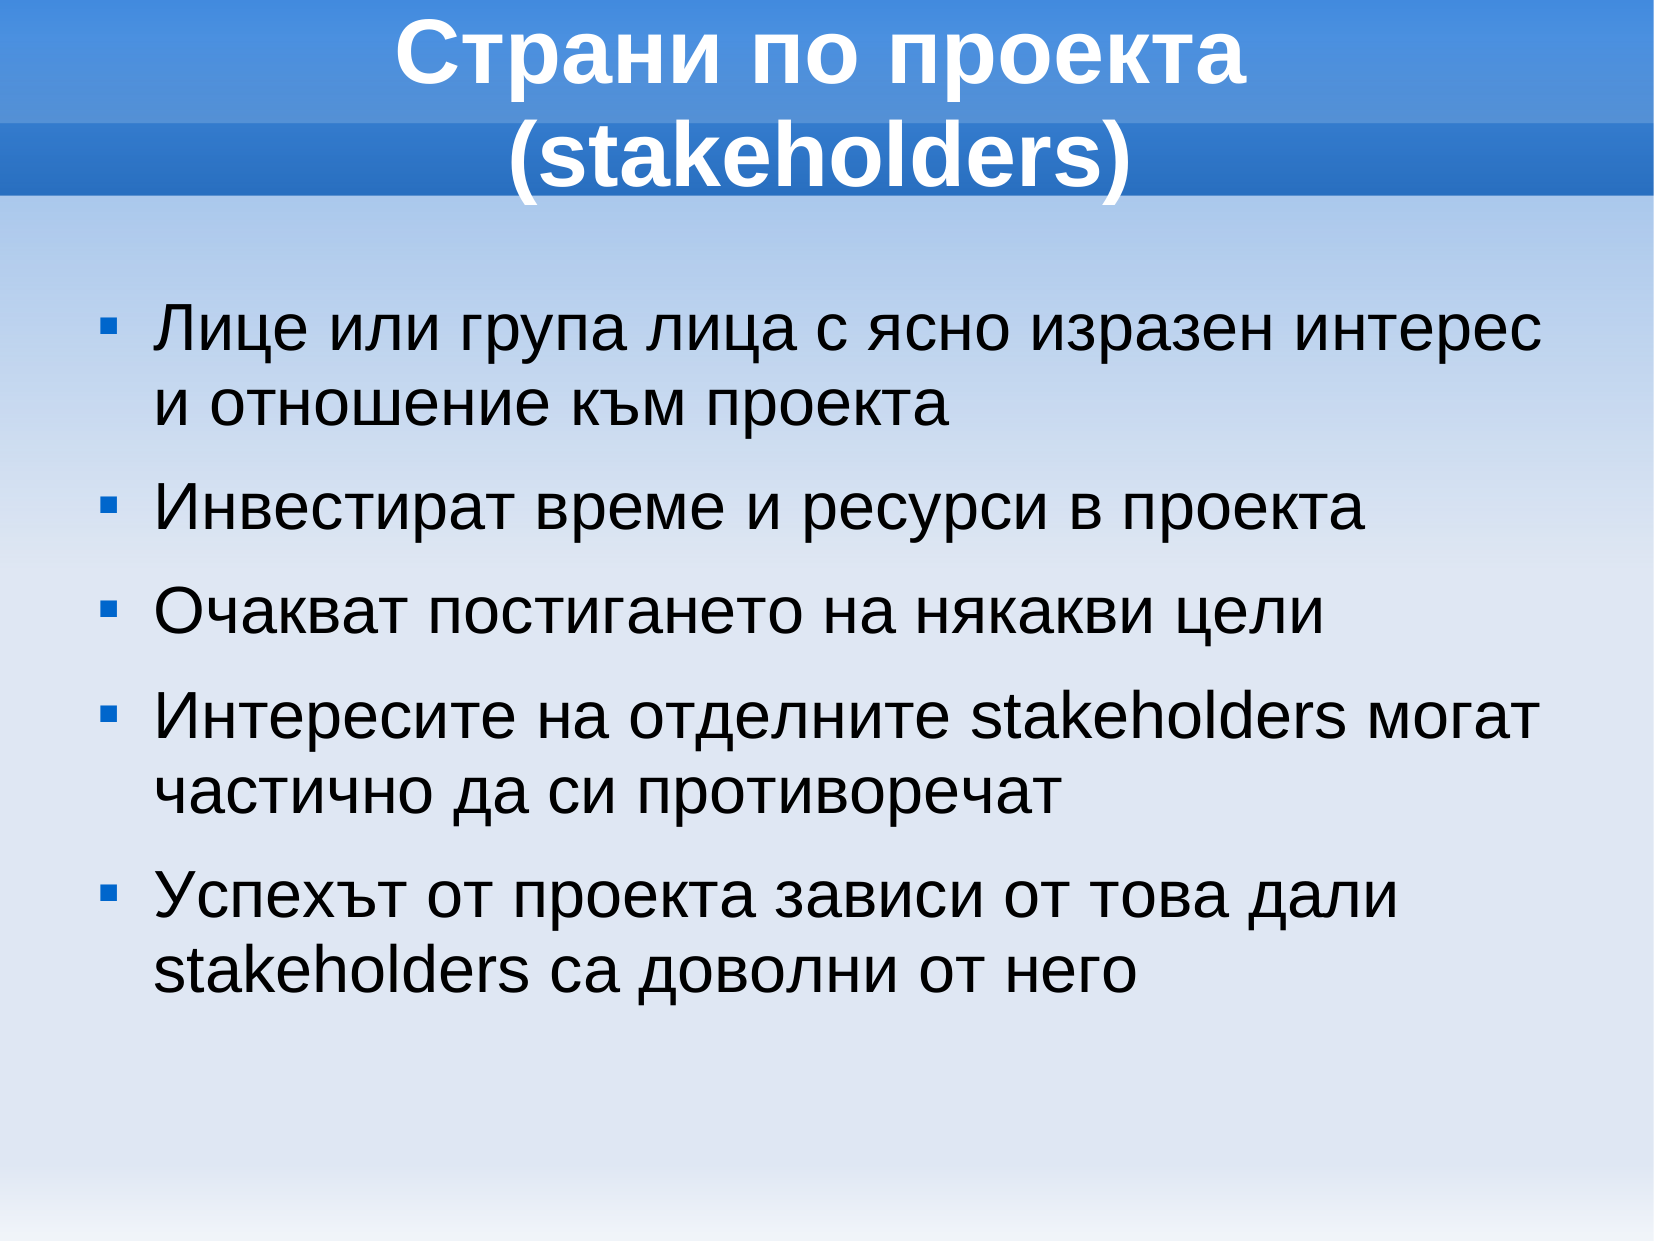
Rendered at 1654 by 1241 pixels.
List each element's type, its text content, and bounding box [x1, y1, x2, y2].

title Страни по проекта (stakeholders) [76, 0, 1565, 207]
list Лице или група лица с ясно изразен интерес и отношение към проекта Инвестират време и ресурси в проекта Очакват постигането на някакви цели Интересите на отделните stakeholders могат частично да си противоречат Успехът от проекта зависи от това дали stakeholders са доволни от него [82, 290, 1571, 1094]
picture [0, 0, 1654, 1241]
